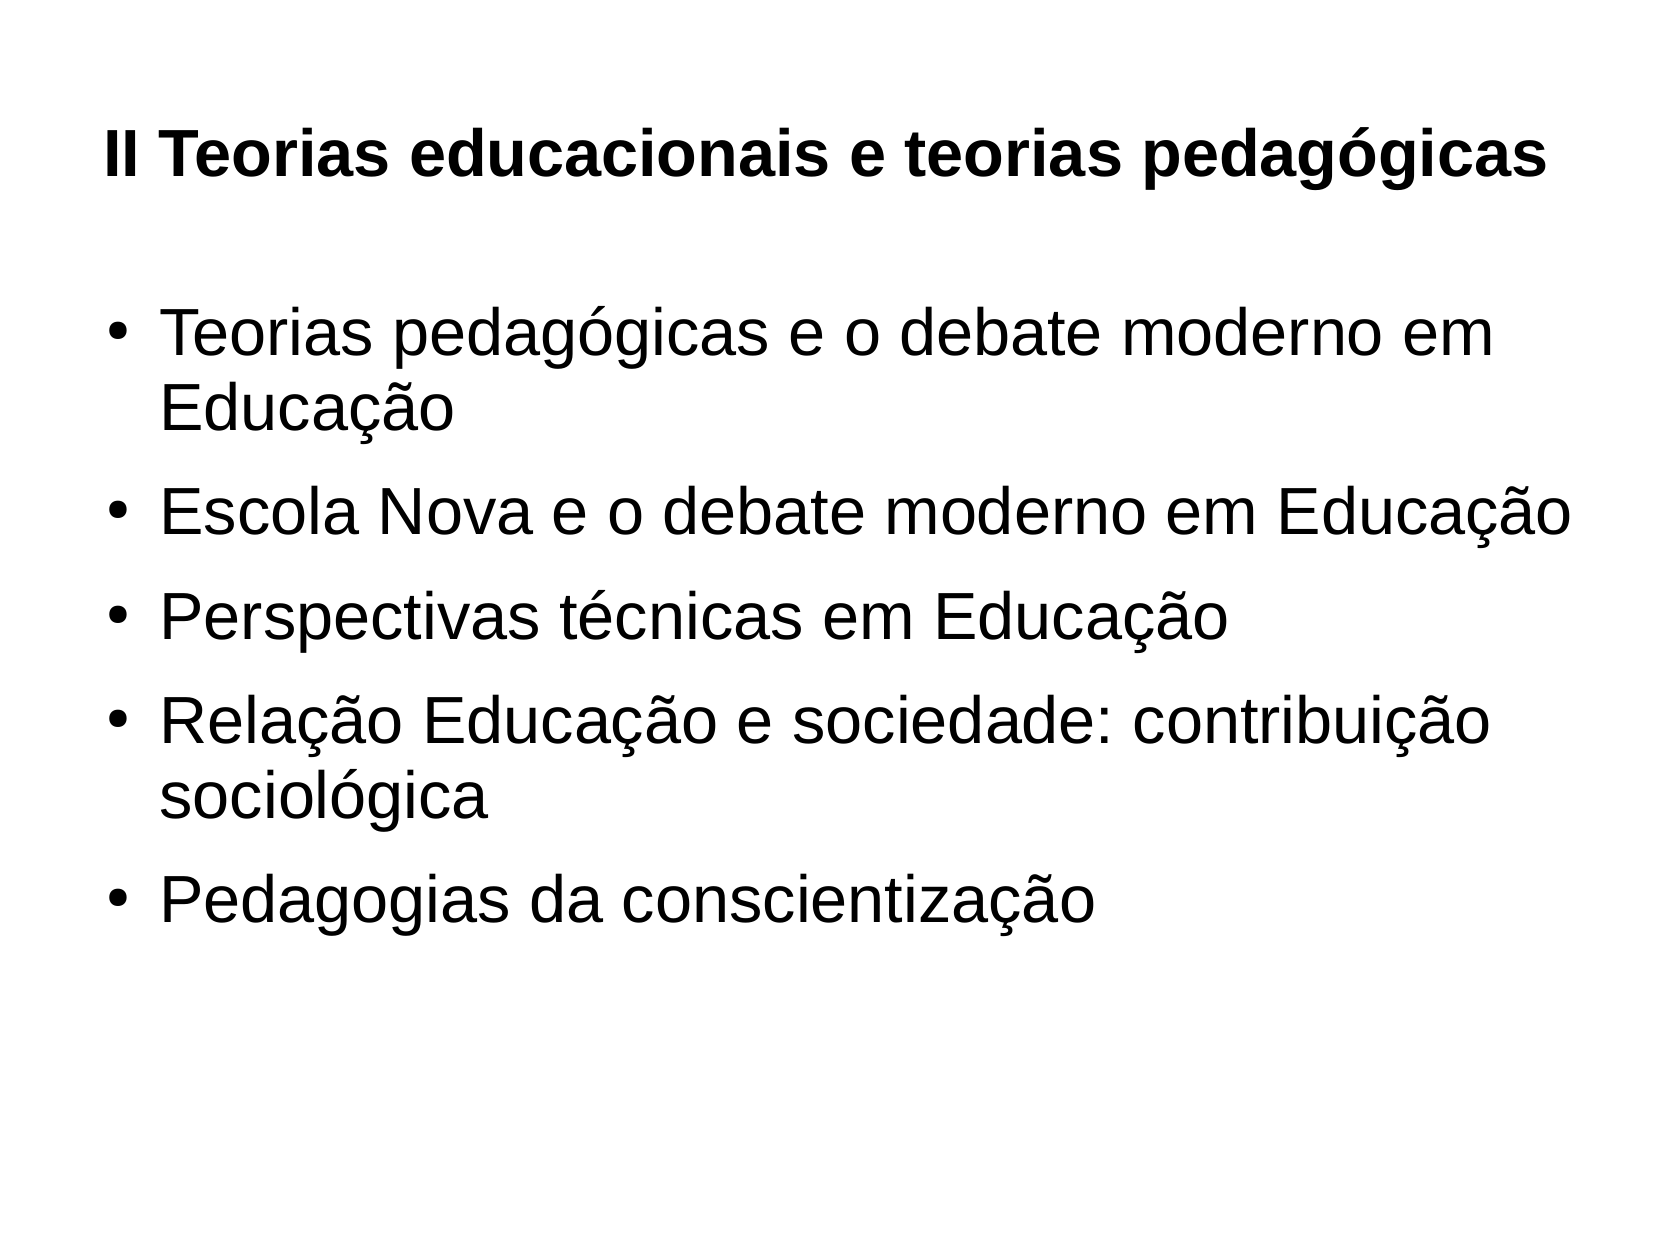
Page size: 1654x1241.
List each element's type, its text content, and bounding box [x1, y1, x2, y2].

list Teorias pedagógicas e o debate moderno em Educação Escola Nova e o debate moderno em Educação Perspectivas técnicas em Educação Relação Educação e sociedade: contribuição sociológica Pedagogias da conscientização [88, 295, 1577, 1015]
title II Teorias educacionais e teorias pedagógicas [82, 49, 1571, 257]
